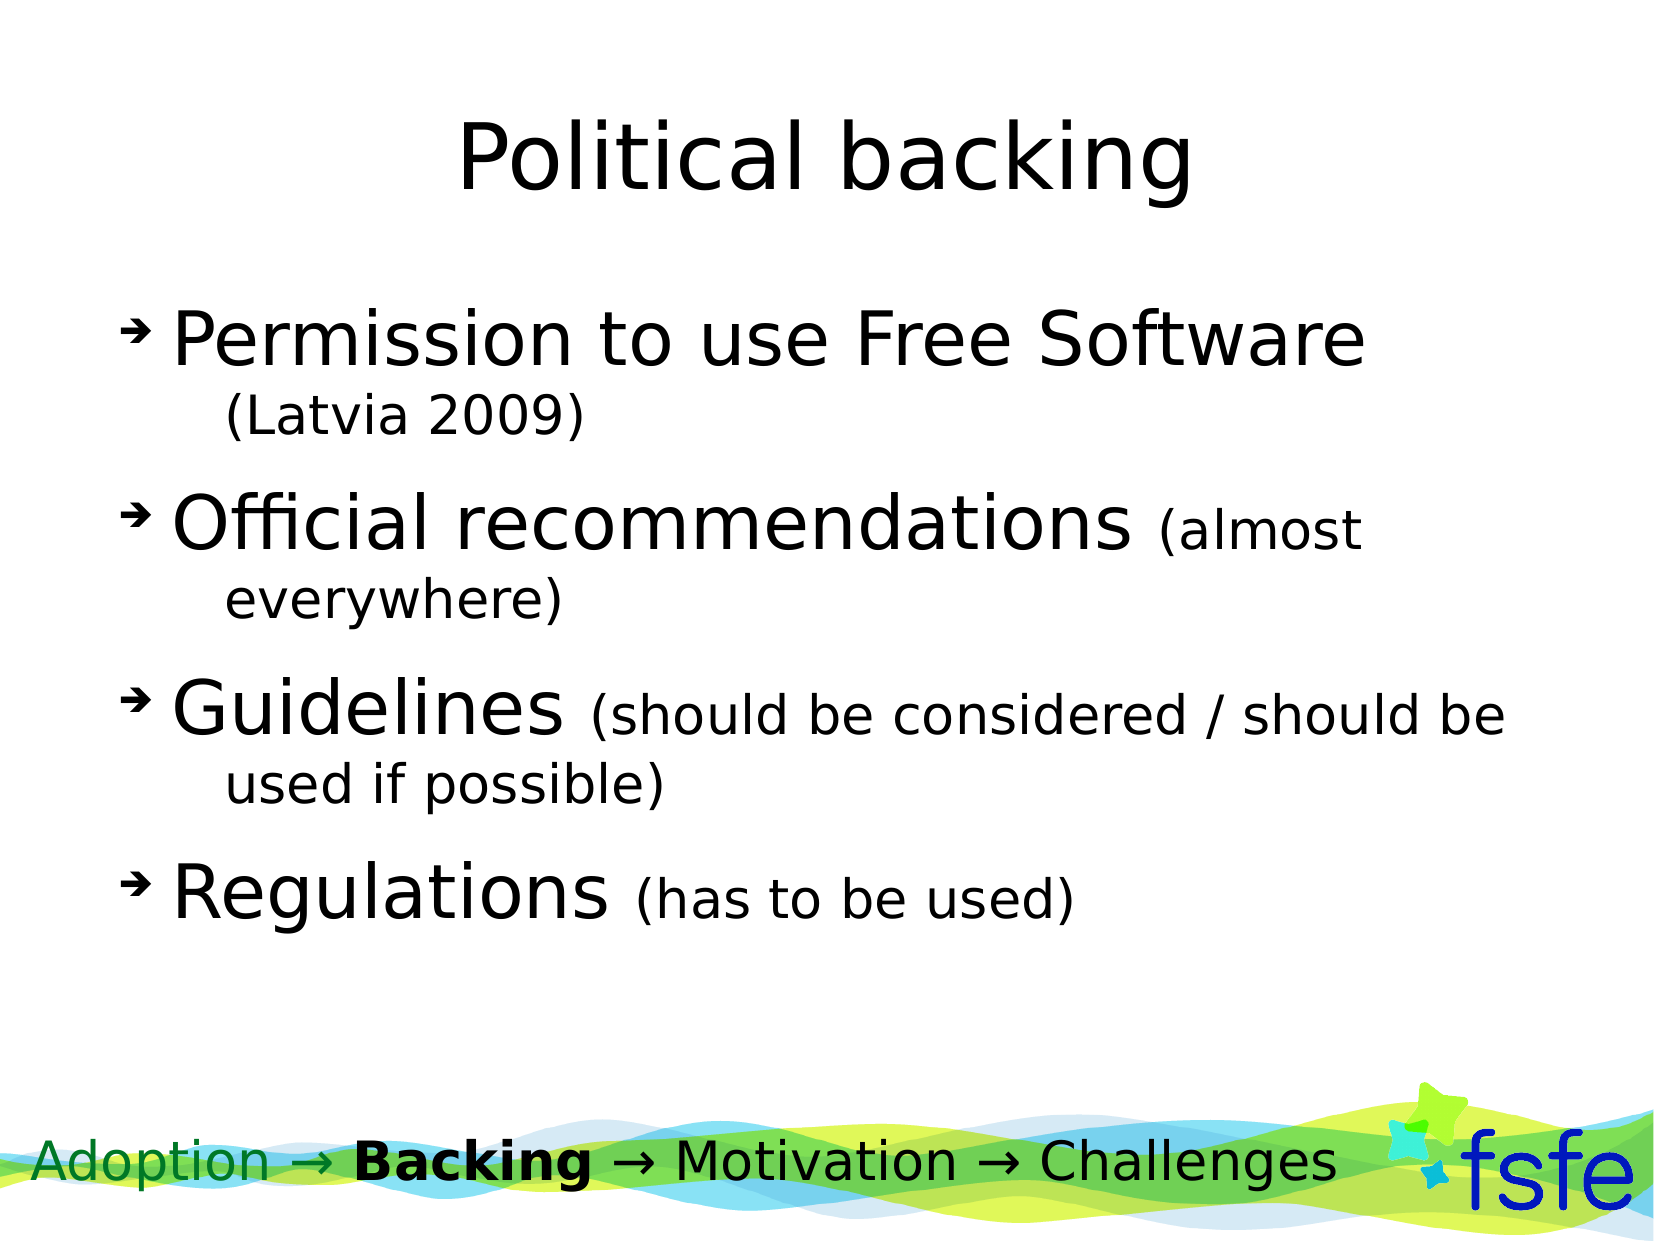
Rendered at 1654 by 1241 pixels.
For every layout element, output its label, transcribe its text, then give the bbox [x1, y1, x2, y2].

title Political backing [82, 49, 1571, 257]
title Adoption → Backing → Motivation → Challenges [0, 1100, 1371, 1217]
list Permission to use Free Software (Latvia 2009) Official recommendations (almost everywhere) Guidelines (should be considered / should be used if possible) Regulations (has to be used) [82, 290, 1571, 1010]
picture [0, 1081, 1654, 1241]
